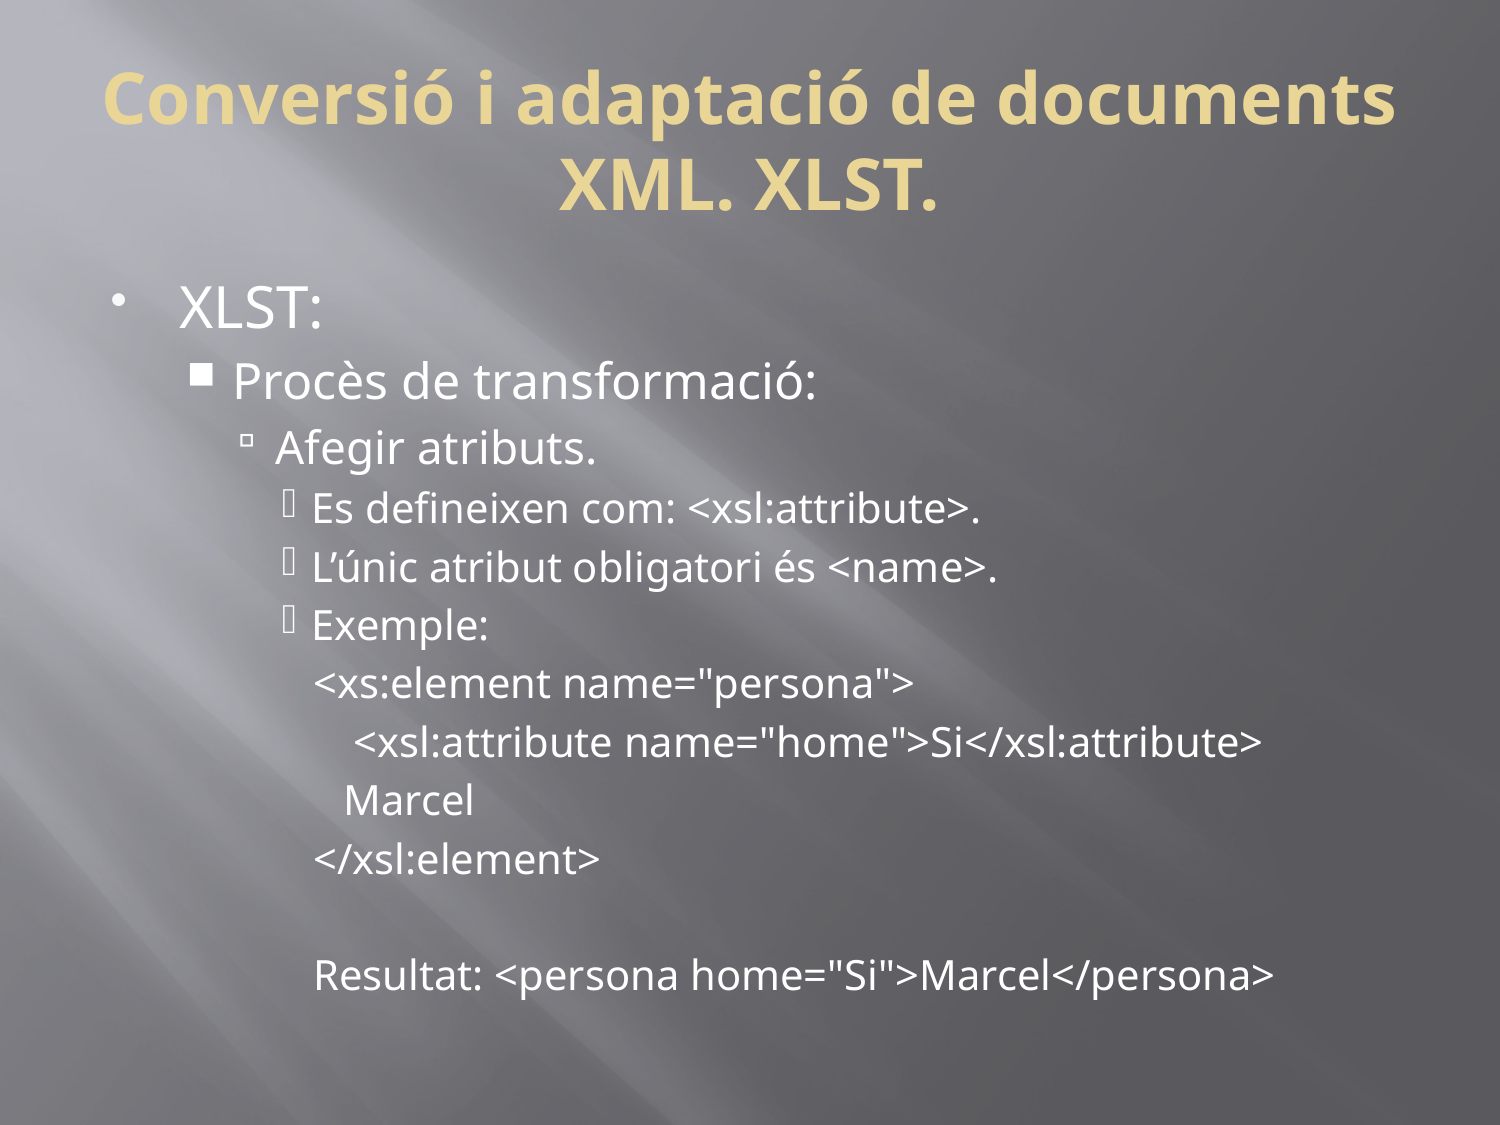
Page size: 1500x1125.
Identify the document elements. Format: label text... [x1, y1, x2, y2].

title Conversió i adaptació de documents XML. XLST. [75, 45, 1425, 233]
picture [0, 0, 1500, 1125]
list XLST: Procès de transformació: Afegir atributs. Es defineixen com: <xsl:attribute>. L’únic atribut obligatori és <name>. Exemple: <xs:element name="persona"> <xsl:attribute name="home">Si</xsl:attribute> Marcel </xsl:element> Resultat: <persona home="Si">Marcel</persona> [75, 262, 1425, 1035]
